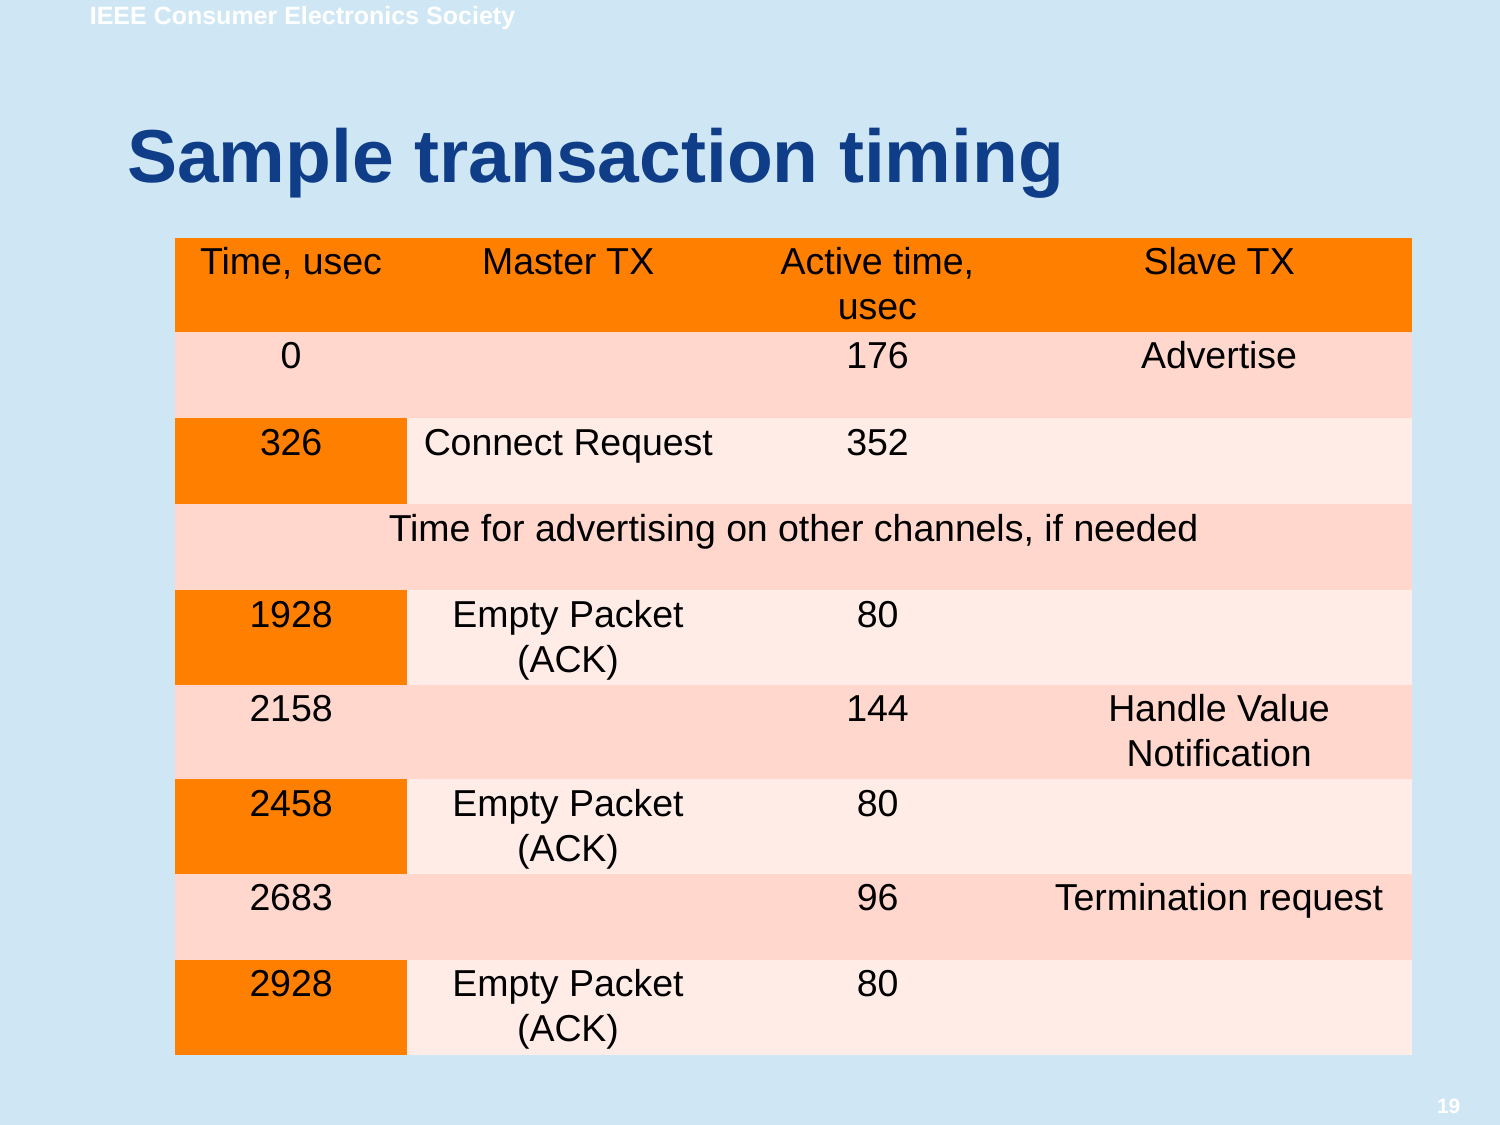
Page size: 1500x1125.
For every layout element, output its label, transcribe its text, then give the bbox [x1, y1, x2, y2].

table_header Active time, usec [729, 238, 1026, 332]
table_cell [407, 332, 729, 418]
table_cell Time for advertising on other channels, if needed [175, 504, 1412, 590]
table_header Slave TX [1026, 238, 1412, 332]
table_cell 176 [729, 332, 1026, 418]
table_cell [1026, 779, 1412, 874]
table_cell Advertise [1026, 332, 1412, 418]
table_cell 2458 [175, 779, 407, 874]
table_cell 352 [729, 418, 1026, 504]
table_cell 80 [729, 590, 1026, 685]
table_cell [1026, 960, 1412, 1055]
title Sample transaction timing [112, 99, 1388, 200]
table_cell Termination request [1026, 874, 1412, 960]
table_cell 2683 [175, 874, 407, 960]
table_cell [1026, 418, 1412, 504]
table_cell 1928 [175, 590, 407, 685]
table_cell 2928 [175, 960, 407, 1055]
table_cell Empty Packet (ACK) [407, 590, 729, 685]
table_cell Empty Packet (ACK) [407, 779, 729, 874]
table_cell Handle Value Notification [1026, 685, 1412, 779]
table_cell [1026, 590, 1412, 685]
table_cell 326 [175, 418, 407, 504]
table_cell 0 [175, 332, 407, 418]
table_cell Empty Packet (ACK) [407, 960, 729, 1055]
table_header Master TX [407, 238, 729, 332]
table_cell 80 [729, 779, 1026, 874]
table_cell Connect Request [407, 418, 729, 504]
table_cell 80 [729, 960, 1026, 1055]
table_cell 144 [729, 685, 1026, 779]
table_cell [407, 874, 729, 960]
table_cell [407, 685, 729, 779]
table_cell 2158 [175, 685, 407, 779]
table_cell 96 [729, 874, 1026, 960]
table_header Time, usec [175, 238, 407, 332]
